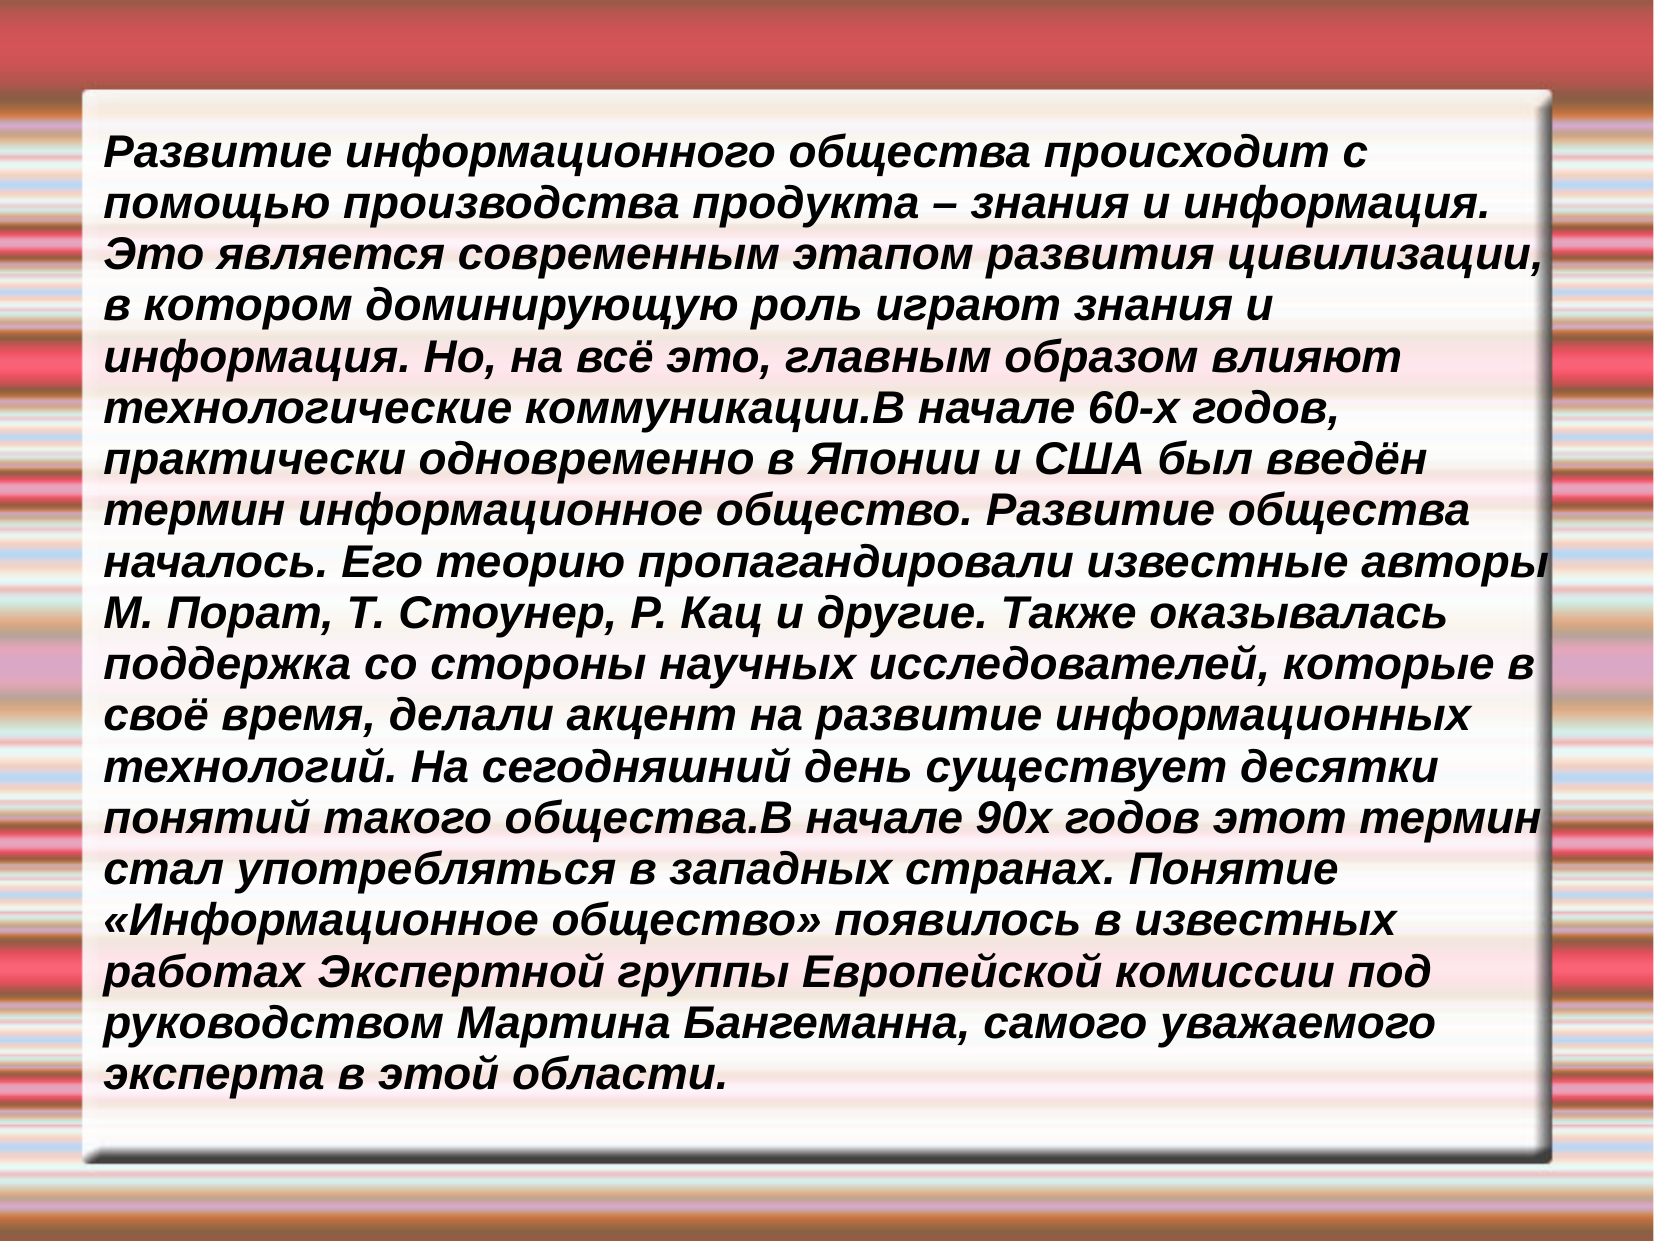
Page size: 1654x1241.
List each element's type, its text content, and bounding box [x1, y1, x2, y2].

picture [0, 0, 1654, 1241]
text_box Развитие информационного общества происходит с помощью производства продукта – знания и информация. Это является современным этапом развития цивилизации, в котором доминирующую роль играют знания и информация. Но, на всё это, главным образом влияют технологические коммуникации.В начале 60-х годов, практически одновременно в Японии и США был введён термин информационное общество. Развитие общества началось. Его теорию пропагандировали известные авторы М. Порат, Т. Стоунер, Р. Кац и другие. Также оказывалась поддержка со стороны научных исследователей, которые в своё время, делали акцент на развитие информационных технологий. На сегодняшний день существует десятки понятий такого общества.В начале 90х годов этот термин стал употребляться в западных странах. Понятие «Информационное общество» появилось в известных работах Экспертной группы Европейской комиссии под руководством Мартина Бангеманна, самого уважаемого эксперта в этой области. [88, 118, 1595, 1116]
